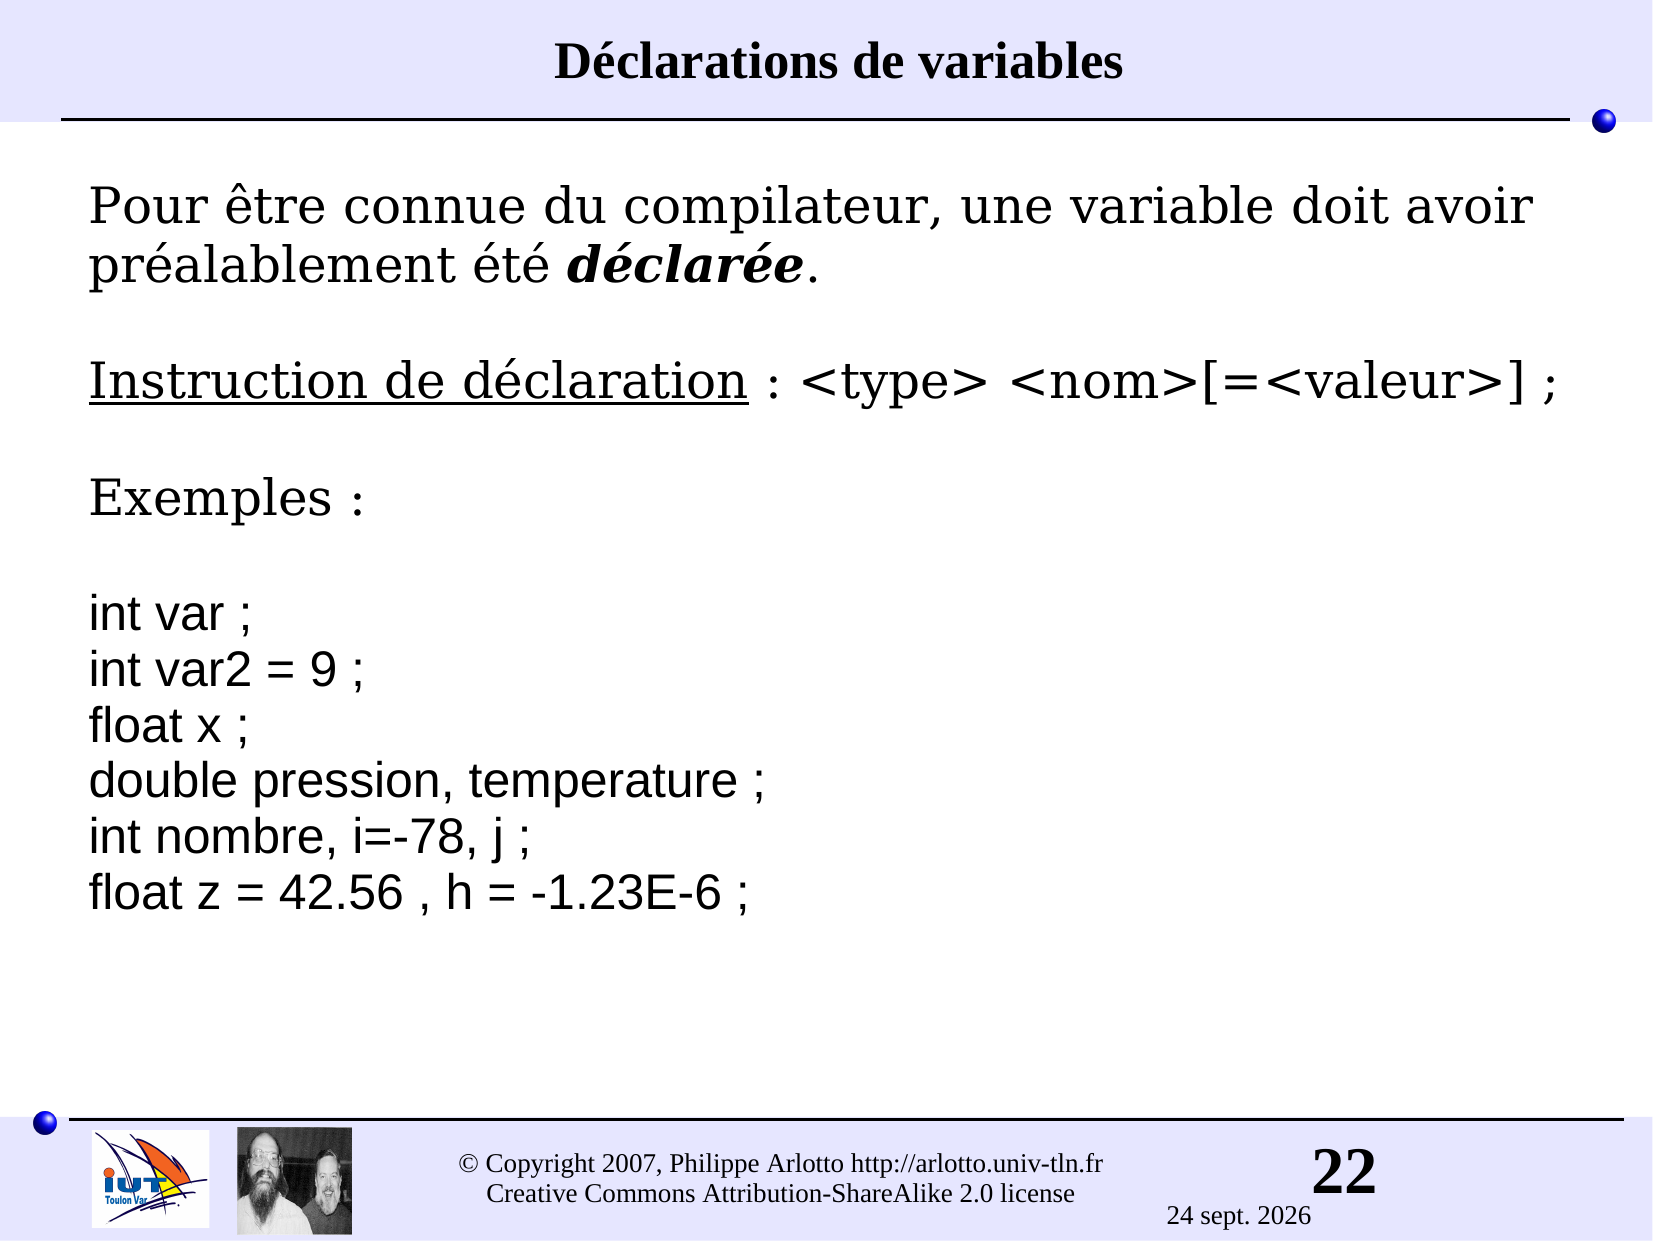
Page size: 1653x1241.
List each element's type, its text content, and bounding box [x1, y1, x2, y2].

title Déclarations de variables [95, 14, 1585, 107]
text_box Pour être connue du compilateur, une variable doit avoir préalablement été déclarée. Instruction de déclaration : <type> <nom>[=<valeur>] ; Exemples : int var ; int var2 = 9 ; float x ; double pression, temperature ; int nombre, i=-78, j ; float z = 42.56 , h = -1.23E-6 ; [88, 177, 1560, 984]
picture [237, 1127, 352, 1235]
